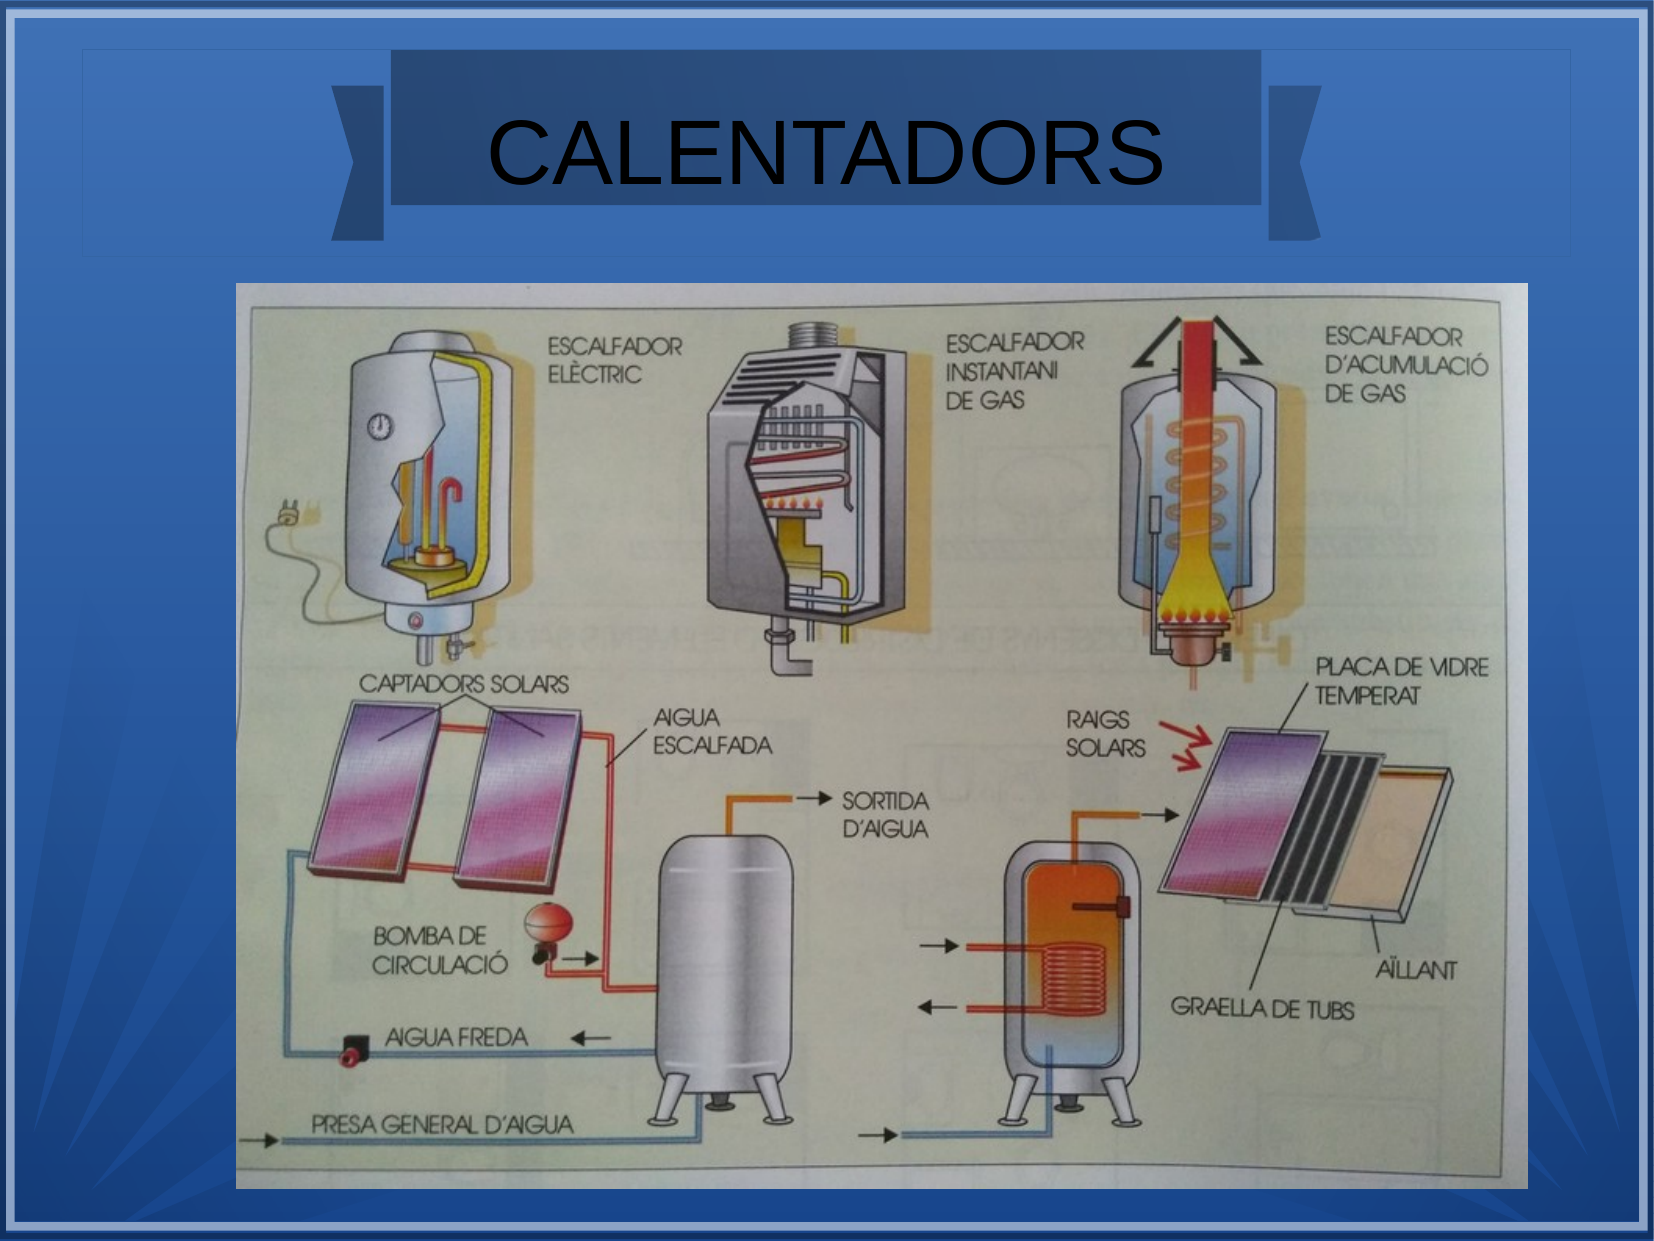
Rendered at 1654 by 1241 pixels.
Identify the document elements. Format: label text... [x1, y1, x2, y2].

title CALENTADORS [82, 49, 1571, 257]
picture [236, 283, 1528, 1189]
